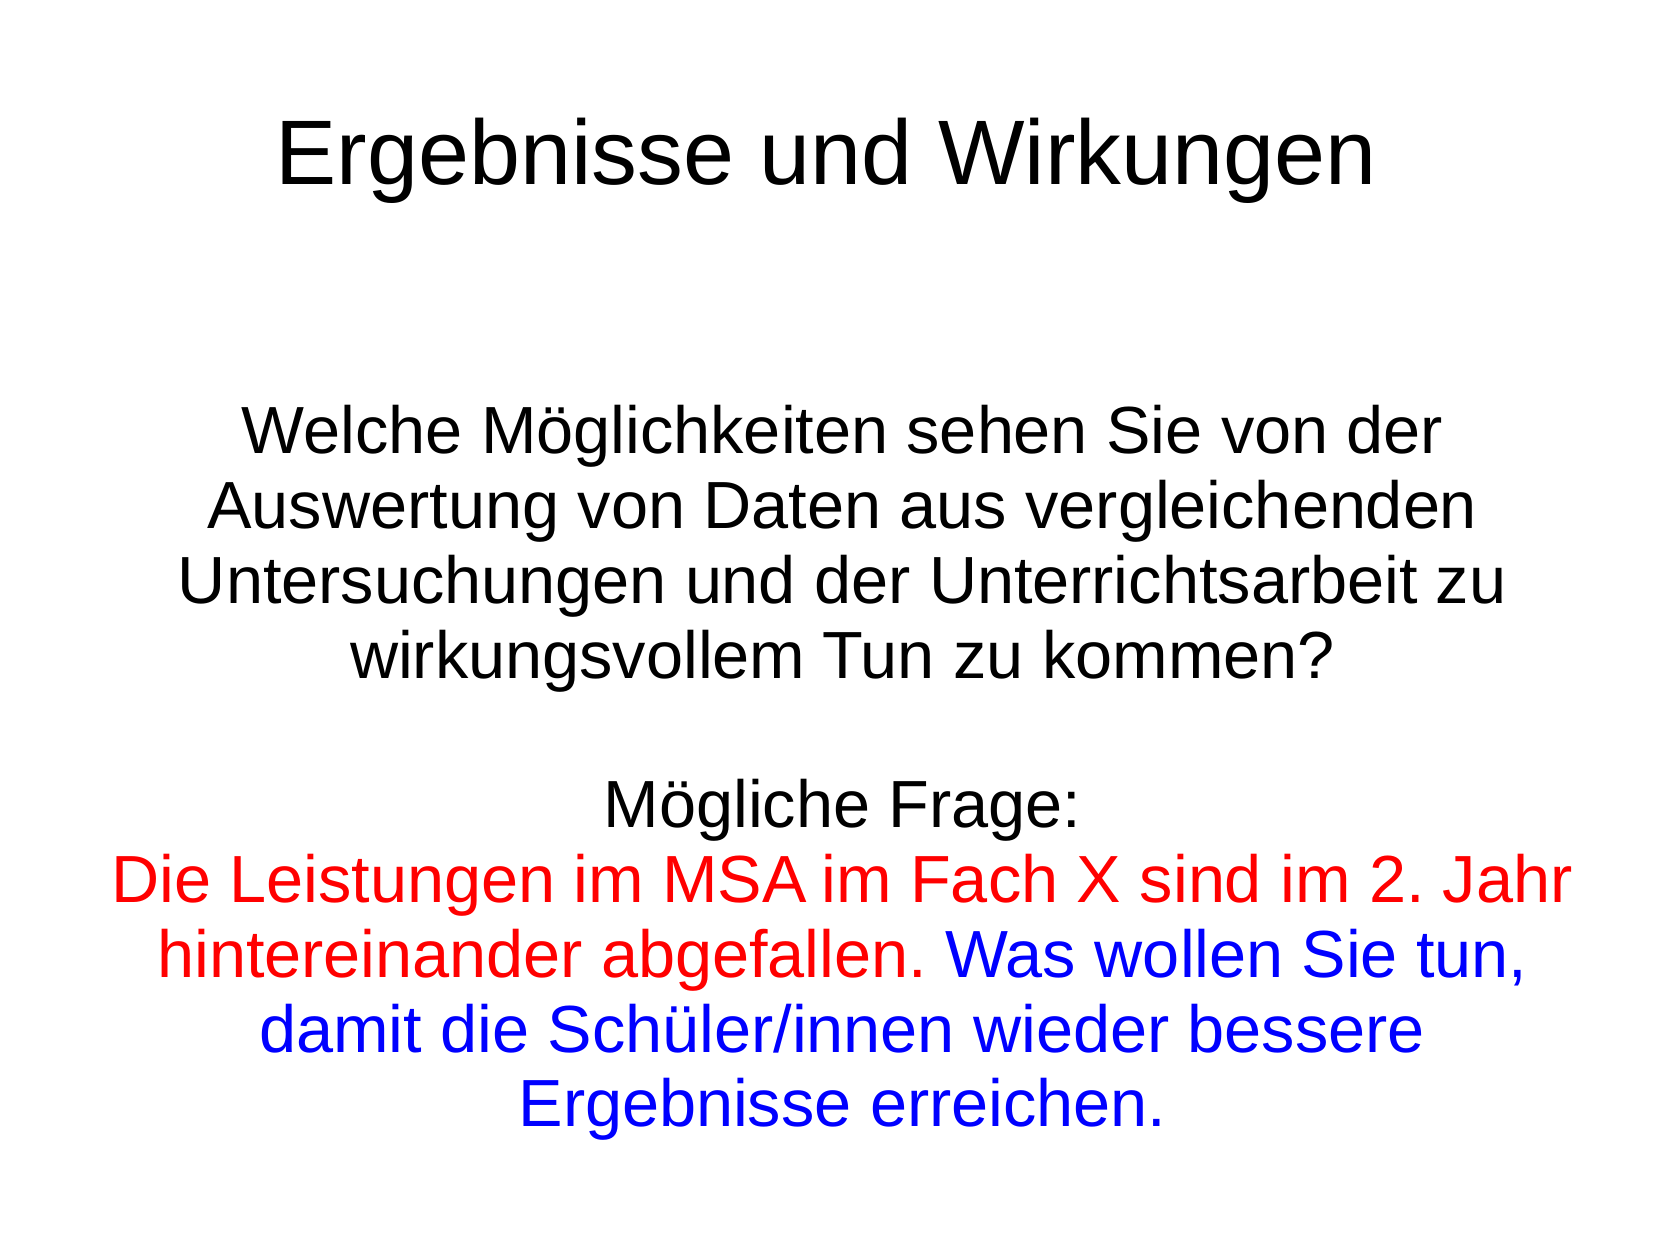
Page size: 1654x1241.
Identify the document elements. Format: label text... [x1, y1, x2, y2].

subtitle Welche Möglichkeiten sehen Sie von der Auswertung von Daten aus vergleichenden Untersuchungen und der Unterrichtsarbeit zu wirkungsvollem Tun zu kommen? Mögliche Frage: Die Leistungen im MSA im Fach X sind im 2. Jahr hintereinander abgefallen. Was wollen Sie tun, damit die Schüler/innen wieder bessere Ergebnisse erreichen. [98, 393, 1587, 1142]
title Ergebnisse und Wirkungen [82, 49, 1571, 257]
